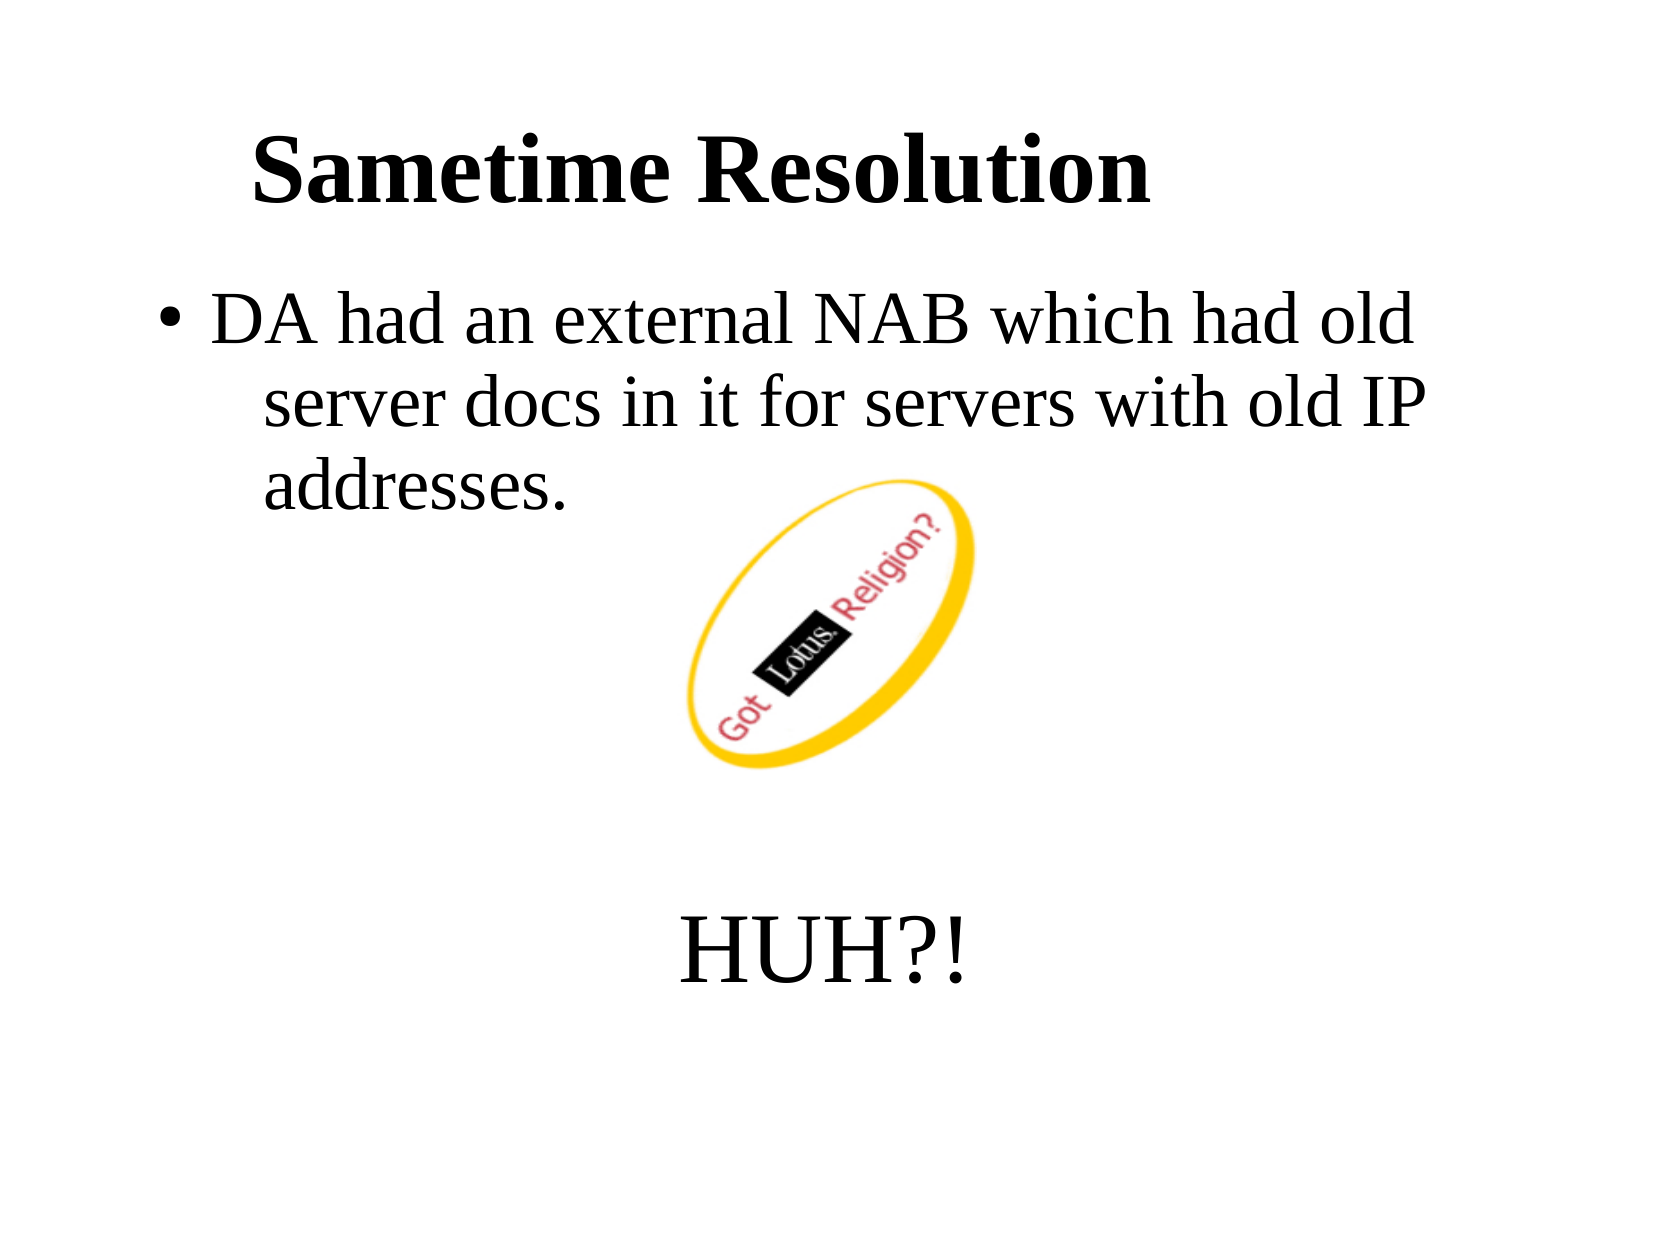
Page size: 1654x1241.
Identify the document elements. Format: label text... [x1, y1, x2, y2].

title Sametime Resolution [79, 64, 1323, 273]
picture [676, 470, 977, 771]
list DA had an external NAB which had old server docs in it for servers with old IP addresses. [121, 276, 1534, 470]
text_box HUH?! [597, 893, 1037, 1141]
